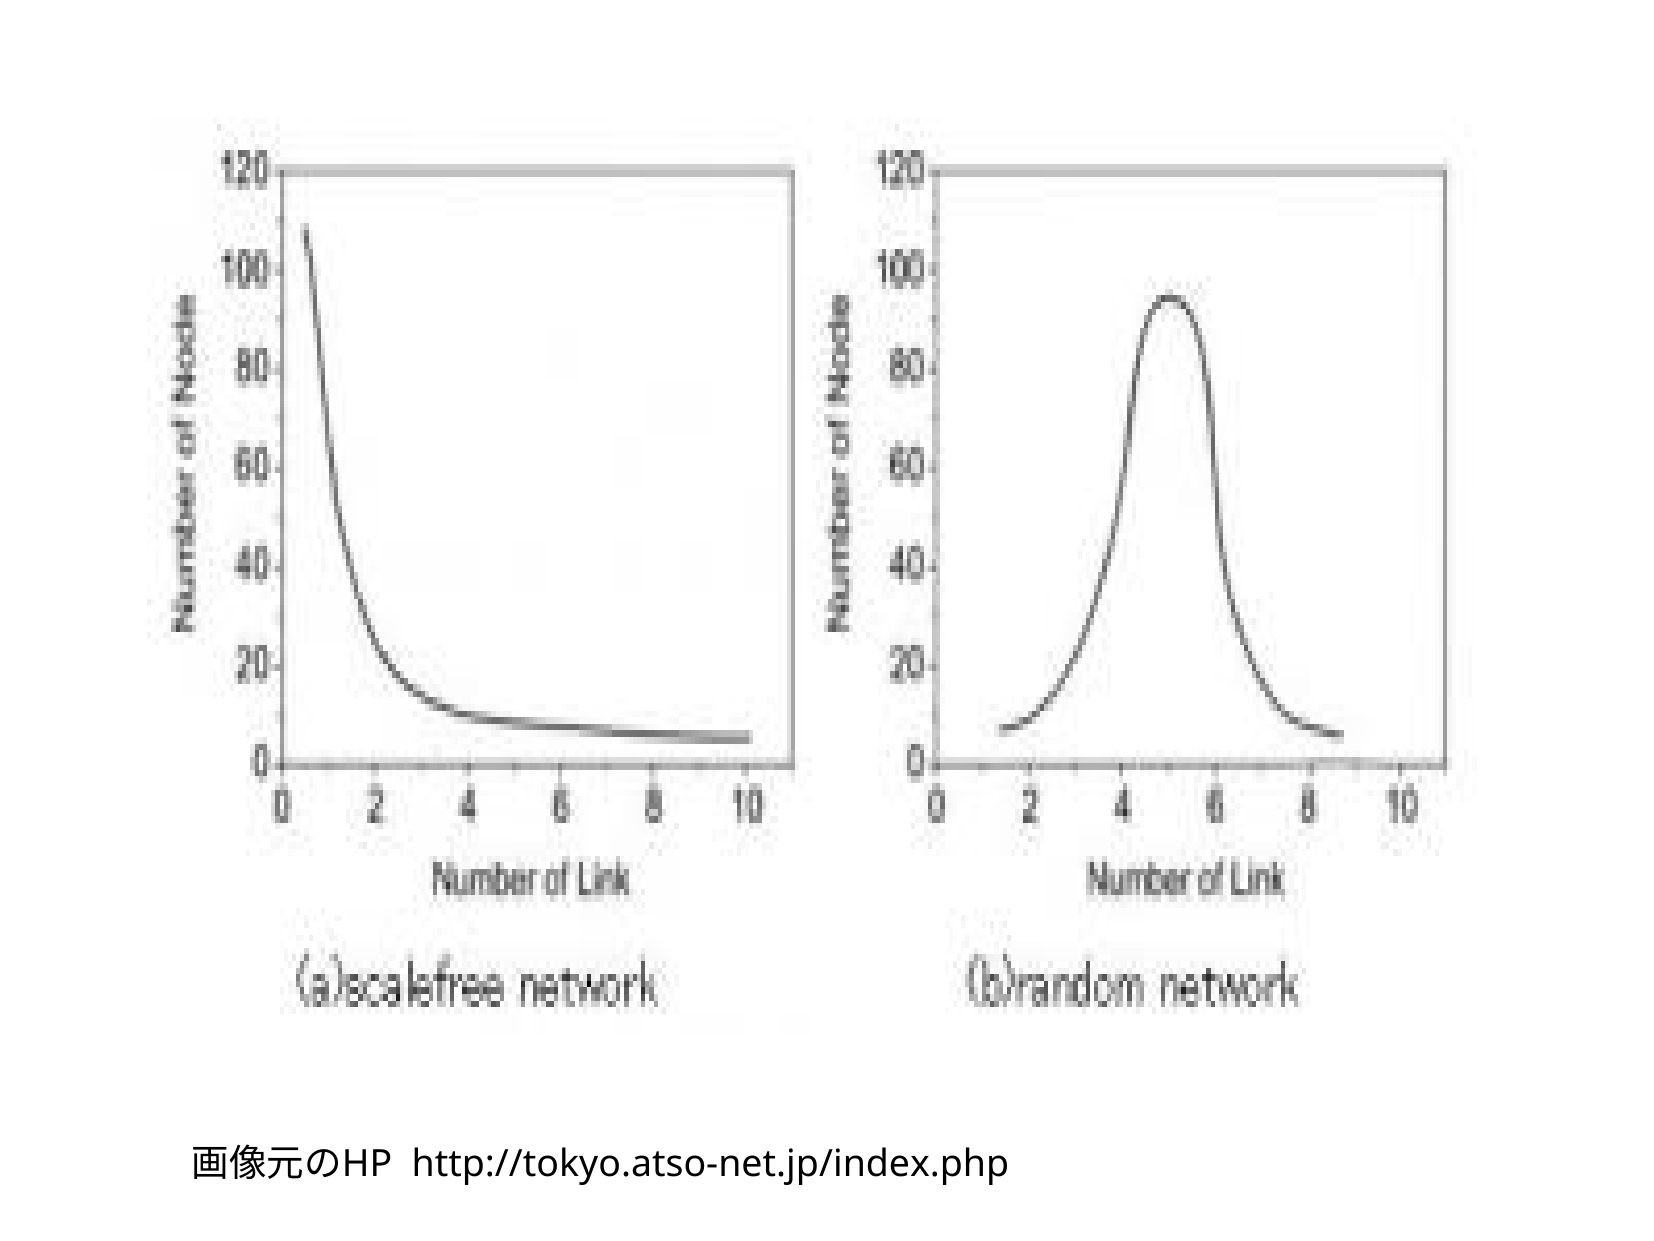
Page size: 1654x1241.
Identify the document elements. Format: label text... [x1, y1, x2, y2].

text_box 画像元のHP http://tokyo.atso-net.jp/index.php [177, 1125, 1447, 1182]
picture [147, 118, 1477, 1034]
